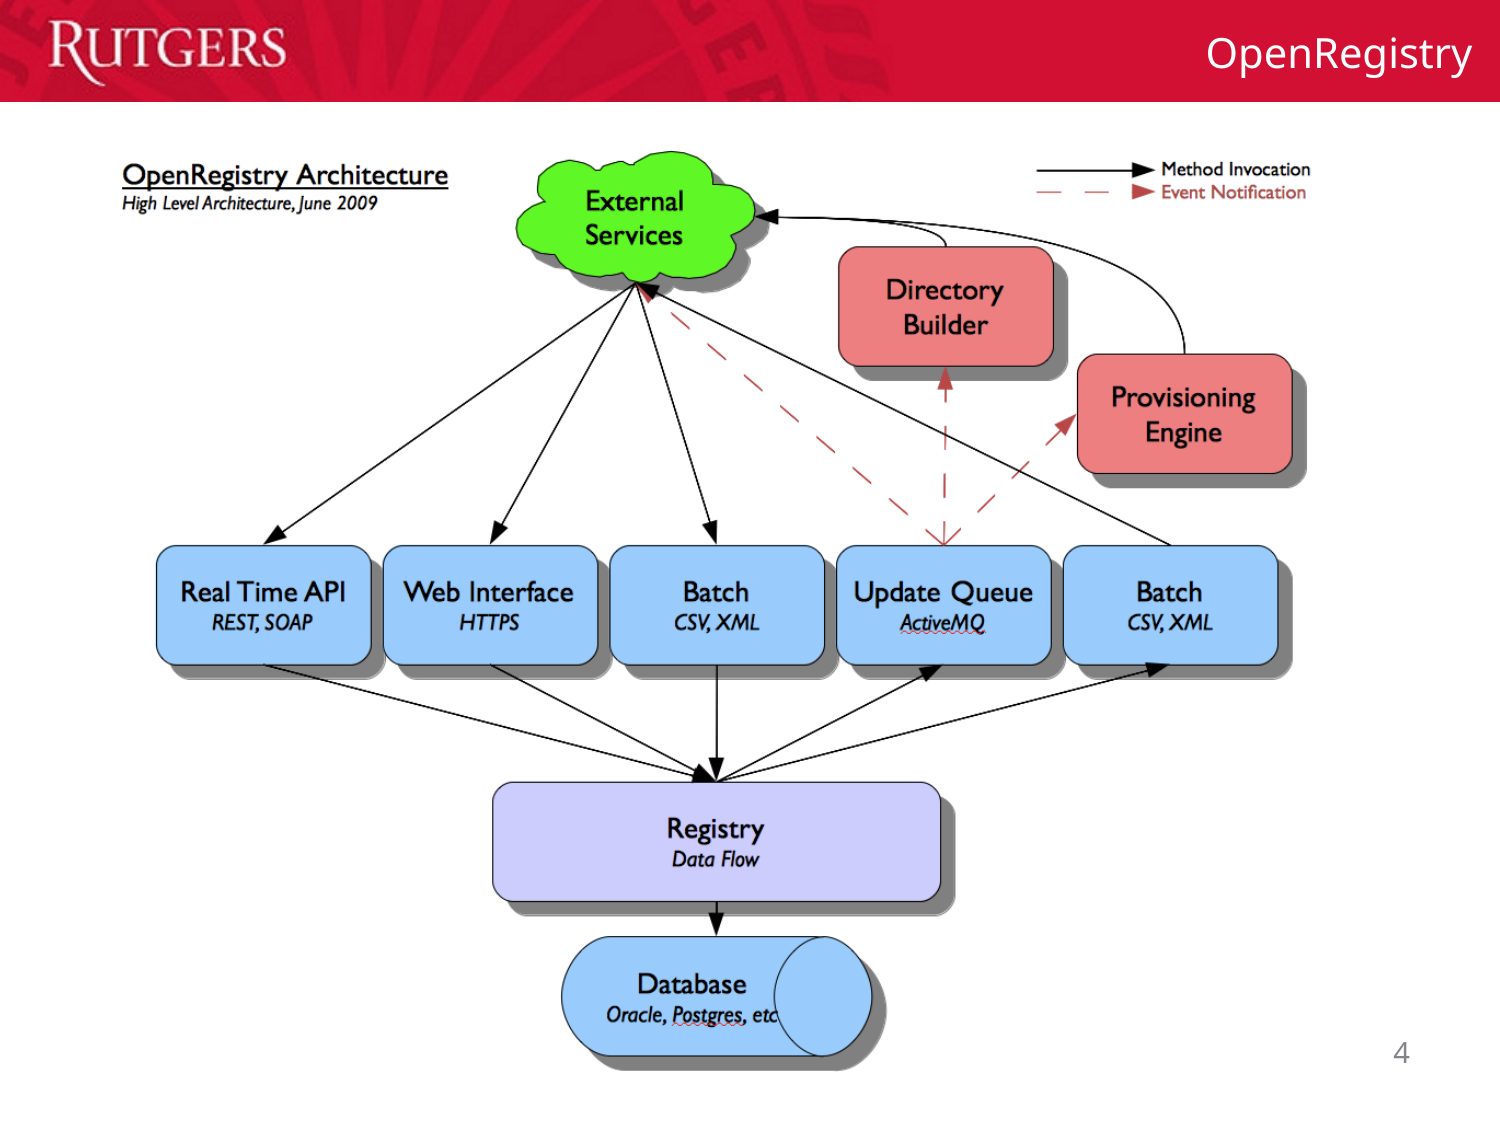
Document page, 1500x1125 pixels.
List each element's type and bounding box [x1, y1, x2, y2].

picture [63, 104, 1376, 1119]
picture [0, 0, 1500, 102]
